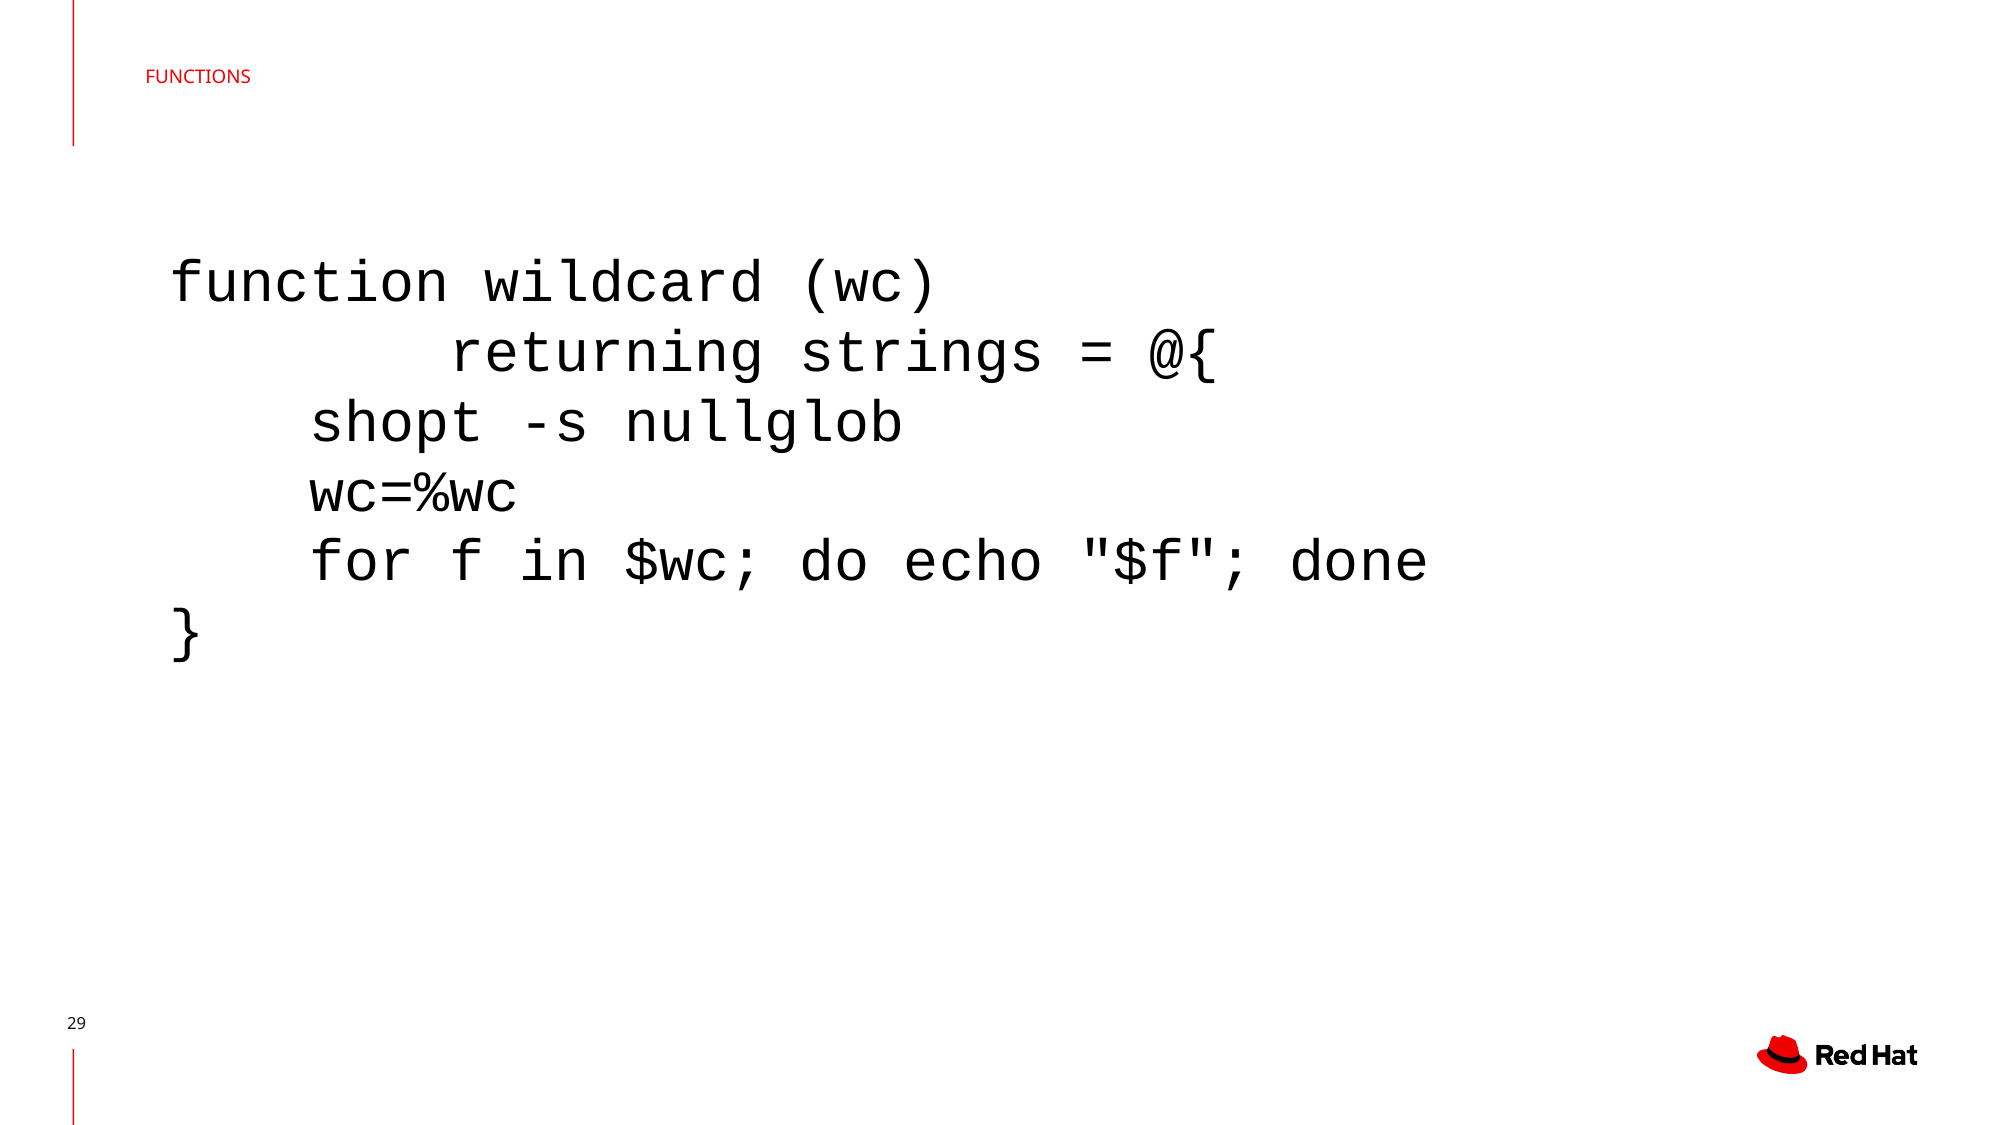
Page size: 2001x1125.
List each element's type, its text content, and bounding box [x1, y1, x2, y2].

text_box FUNCTIONS [73, 9, 918, 144]
picture [1757, 1035, 1918, 1074]
text_box function wildcard (wc) returning strings = @{ shopt -s nullglob wc=%wc for f in $wc; do echo "$f"; done } [154, 235, 1807, 670]
